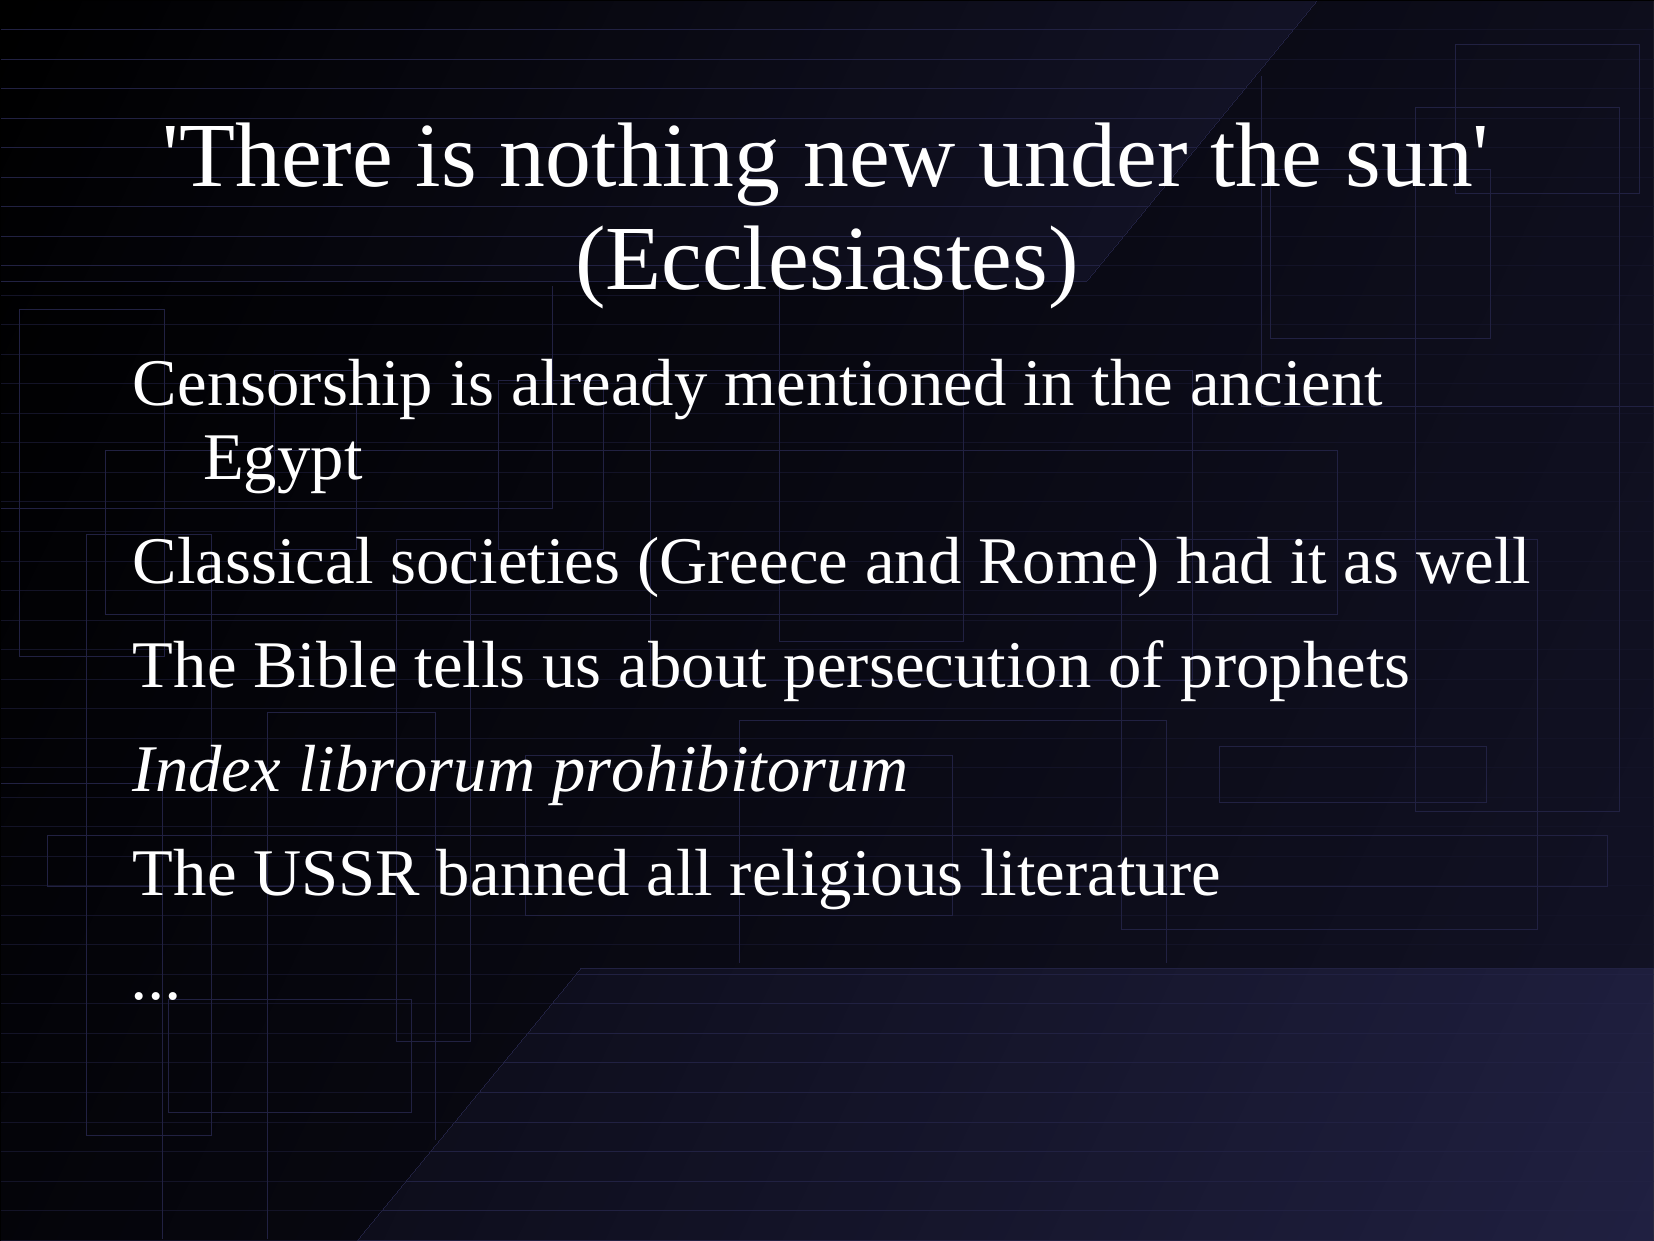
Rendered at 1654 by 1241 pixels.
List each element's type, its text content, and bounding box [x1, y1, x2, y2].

title 'There is nothing new under the sun' (Ecclesiastes) [121, 102, 1534, 311]
list Censorship is already mentioned in the ancient Egypt Classical societies (Greece and Rome) had it as well The Bible tells us about persecution of prophets Index librorum prohibitorum The USSR banned all religious literature ... [121, 344, 1534, 1127]
